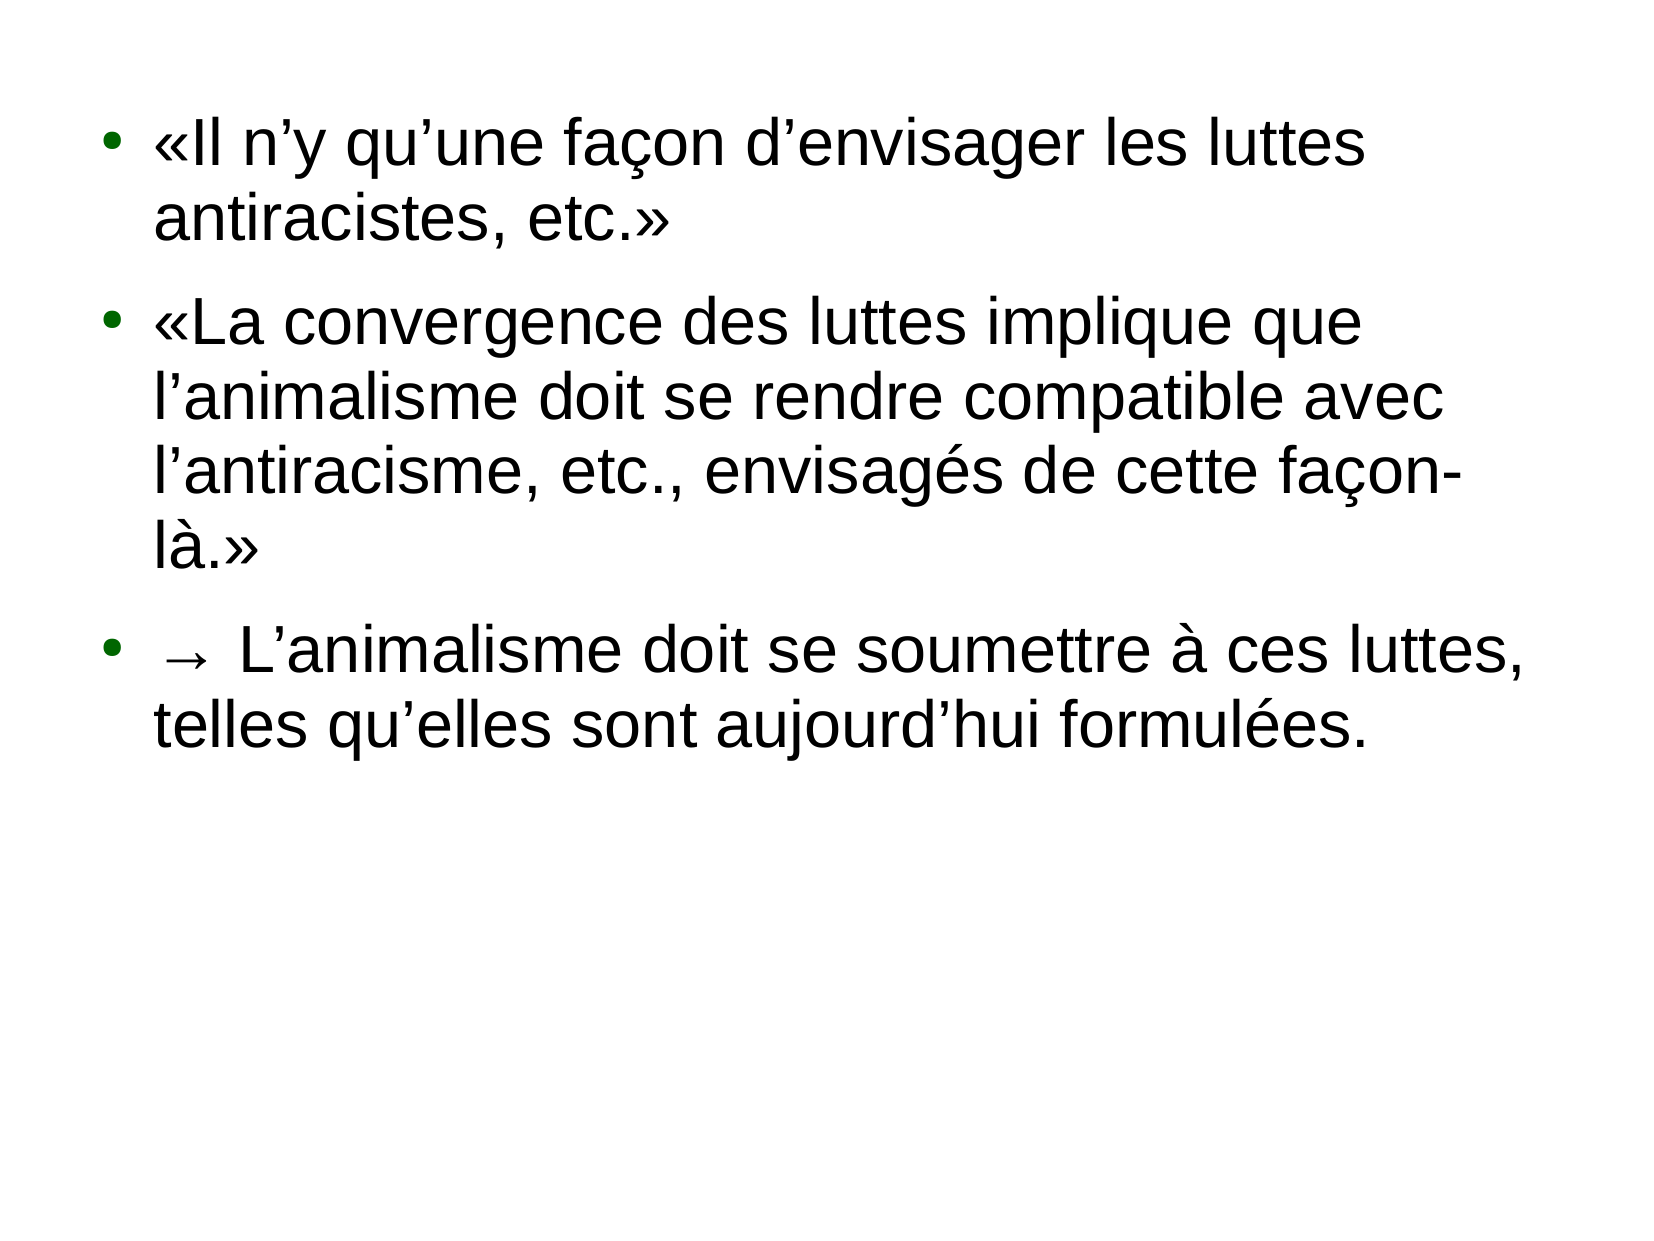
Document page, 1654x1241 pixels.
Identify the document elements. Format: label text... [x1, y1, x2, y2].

list «Il n’y qu’une façon d’envisager les luttes antiracistes, etc.» «La convergence des luttes implique que l’animalisme doit se rendre compatible avec l’antiracisme, etc., envisagés de cette façon-là.» → L’animalisme doit se soumettre à ces luttes, telles qu’elles sont aujourd’hui formulées. [82, 105, 1571, 1171]
